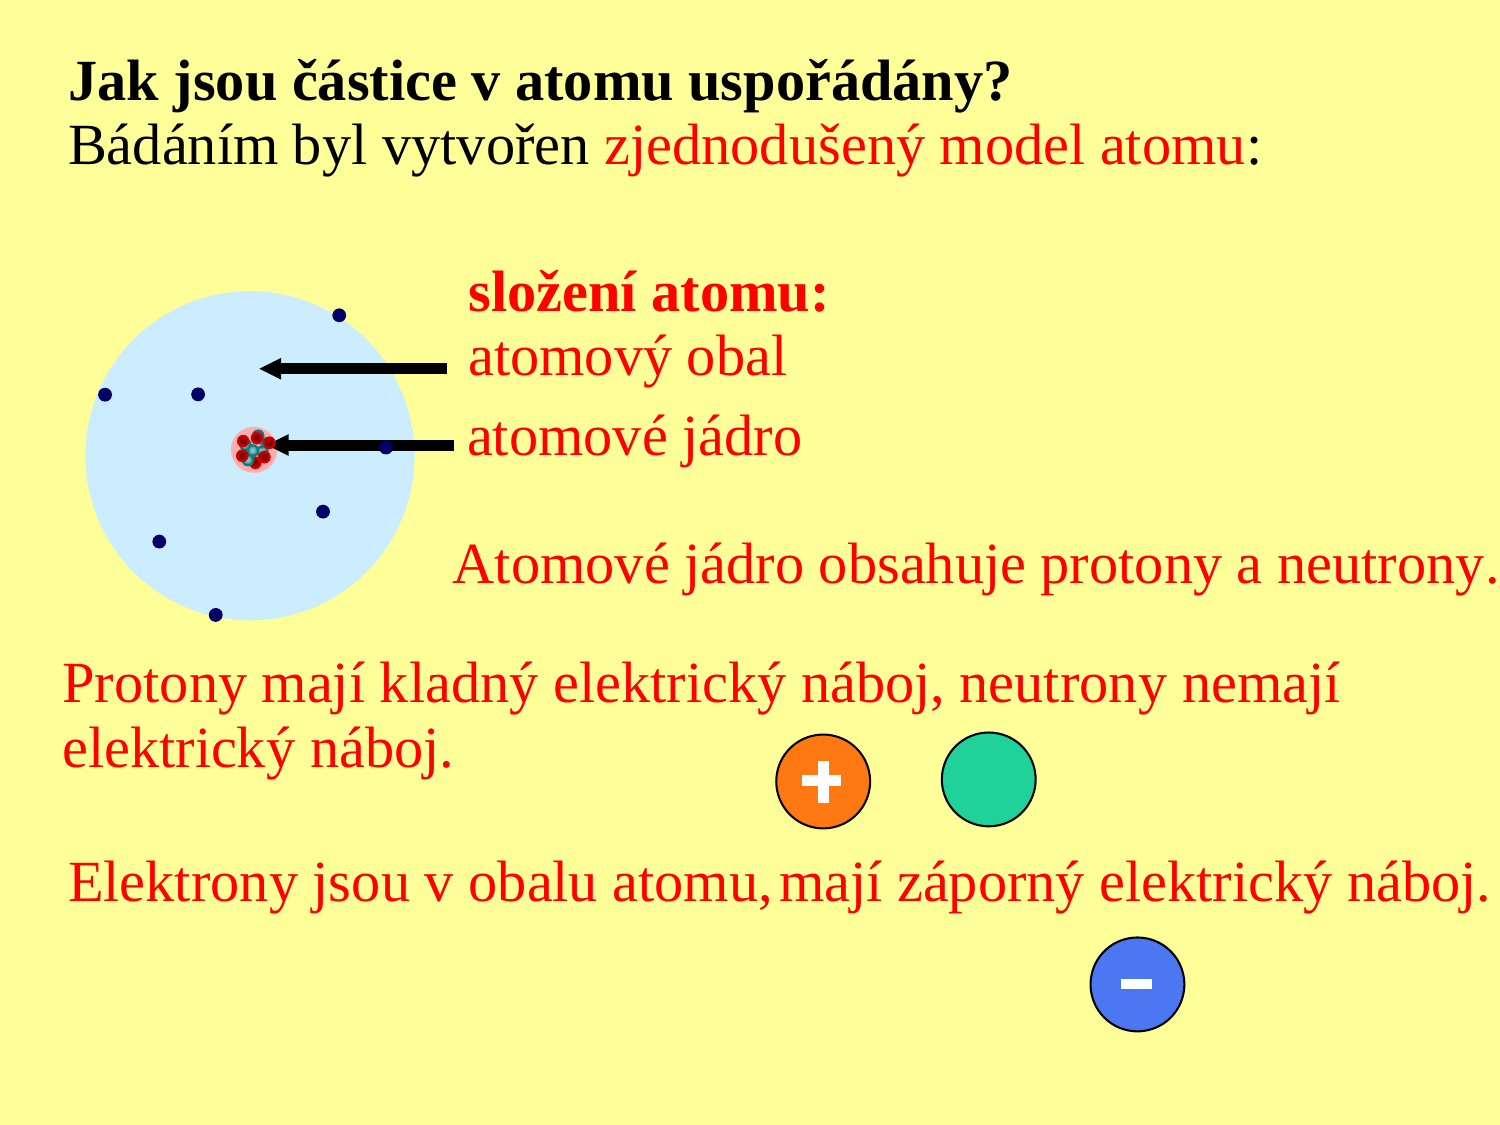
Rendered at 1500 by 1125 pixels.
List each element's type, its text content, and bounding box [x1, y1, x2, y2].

text_box Protony mají kladný elektrický náboj, neutrony nemají elektrický náboj. [47, 643, 1357, 788]
text_box Elektrony jsou v obalu atomu, [53, 842, 764, 923]
text_box [941, 732, 1036, 827]
text_box [776, 734, 871, 829]
text_box [1090, 937, 1185, 1032]
text_box Atomové jádro obsahuje protony a neutrony. [438, 523, 1500, 604]
text_box Jak jsou částice v atomu uspořádány? Bádáním byl vytvořen zjednodušený model atomu: [53, 40, 1448, 186]
text_box [86, 292, 414, 621]
text_box mají záporný elektrický náboj. [764, 842, 1500, 923]
text_box složení atomu: atomový obal [453, 251, 845, 397]
text_box atomové jádro [438, 395, 818, 476]
